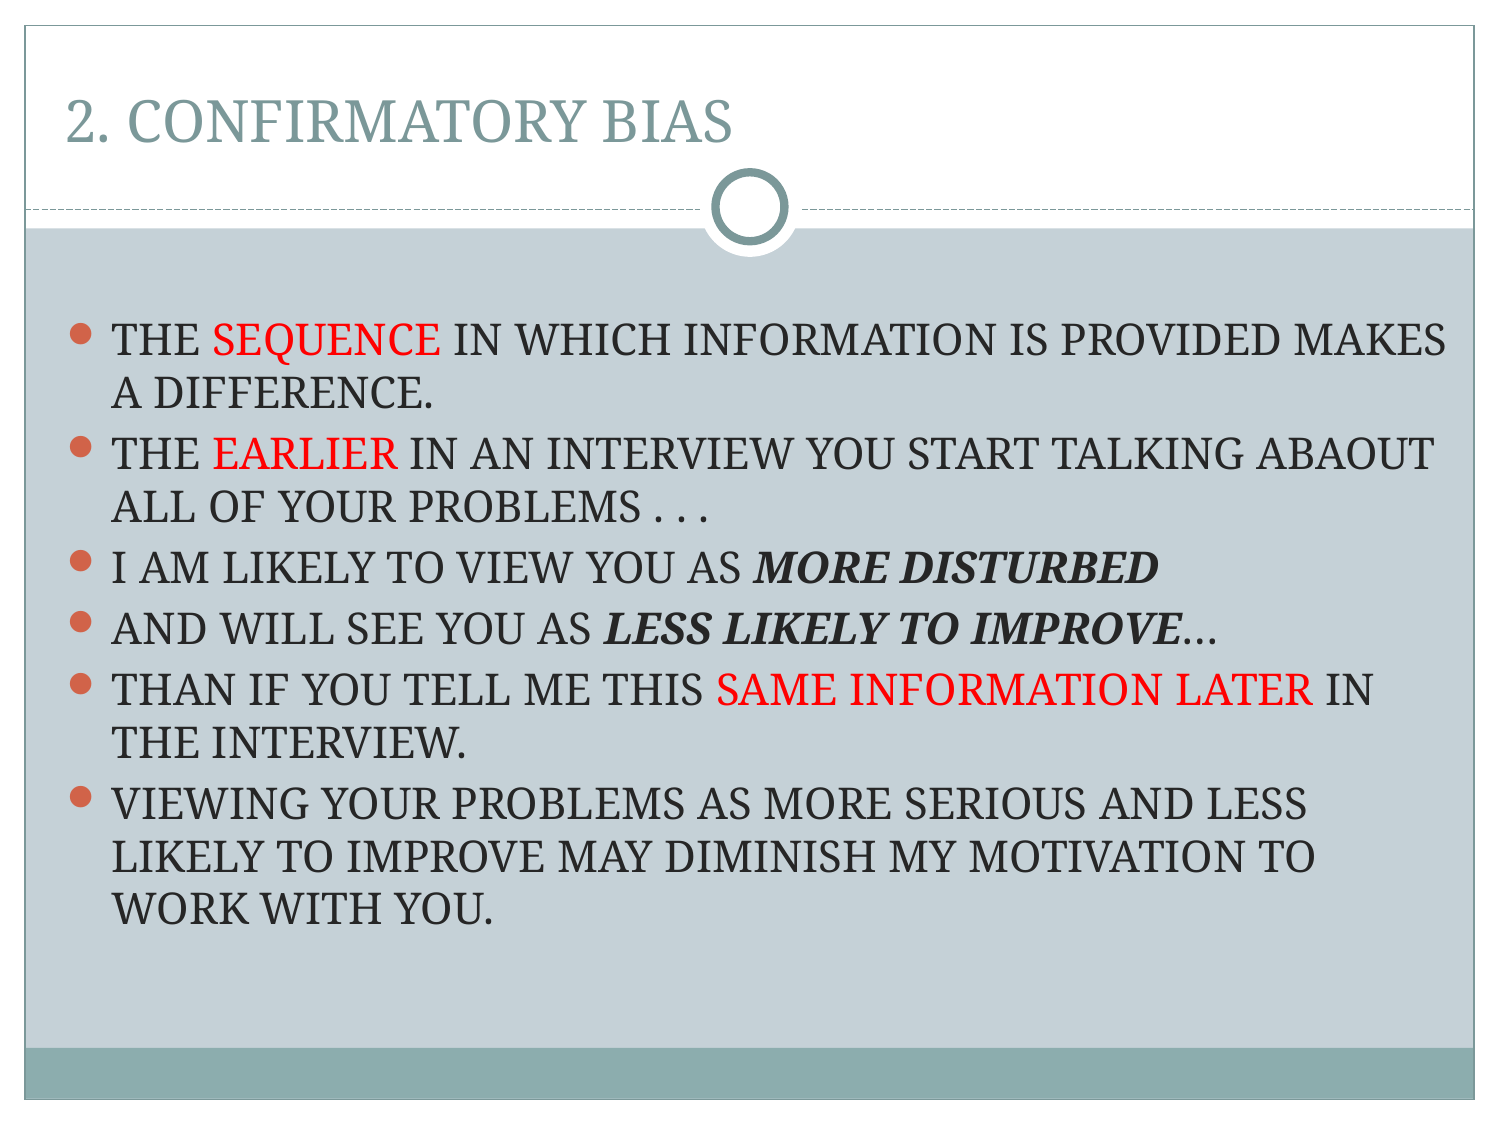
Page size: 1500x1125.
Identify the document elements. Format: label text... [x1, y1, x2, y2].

list THE SEQUENCE IN WHICH INFORMATION IS PROVIDED MAKES A DIFFERENCE. THE EARLIER IN AN INTERVIEW YOU START TALKING ABAOUT ALL OF YOUR PROBLEMS . . . I AM LIKELY TO VIEW YOU AS MORE DISTURBED AND WILL SEE YOU AS LESS LIKELY TO IMPROVE… THAN IF YOU TELL ME THIS SAME INFORMATION LATER IN THE INTERVIEW. VIEWING YOUR PROBLEMS AS MORE SERIOUS AND LESS LIKELY TO IMPROVE MAY DIMINISH MY MOTIVATION TO WORK WITH YOU. [52, 304, 1474, 1094]
title 2. CONFIRMATORY BIAS [49, 37, 1450, 162]
